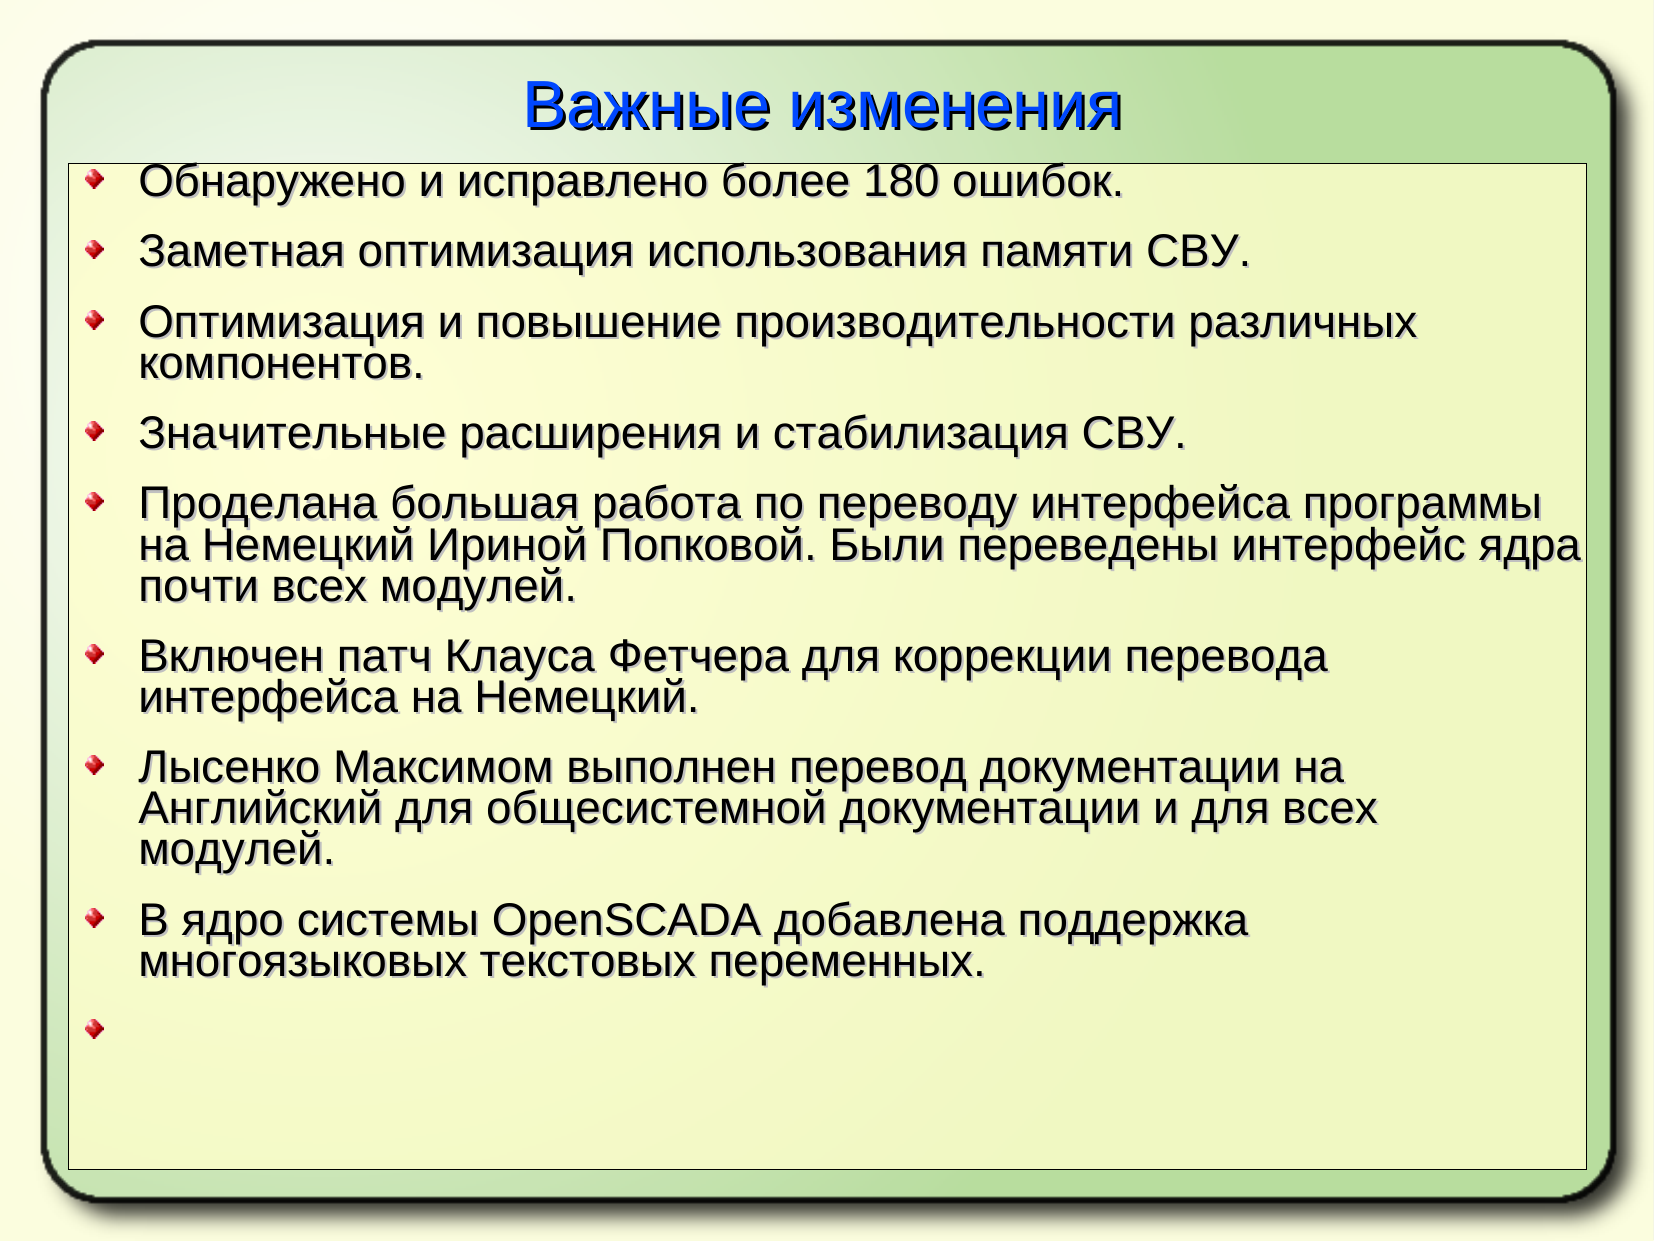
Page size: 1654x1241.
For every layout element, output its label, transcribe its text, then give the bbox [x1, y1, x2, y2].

picture [0, 0, 1654, 1241]
list Обнаружено и исправлено более 180 ошибок. Заметная оптимизация использования памяти СВУ. Оптимизация и повышение производительности различных компонентов. Значительные расширения и стабилизация СВУ. Проделана большая работа по переводу интерфейса программы на Немецкий Ириной Попковой. Были переведены интерфейс ядра почти всех модулей. Включен патч Клауса Фетчера для коррекции перевода интерфейса на Немецкий. Лысенко Максимом выполнен перевод документации на Английский для общесистемной документации и для всех модулей. В ядро системы OpenSCADA добавлена поддержка многоязыковых текстовых переменных. [68, 163, 1587, 1170]
title Важные изменения [43, 61, 1603, 136]
